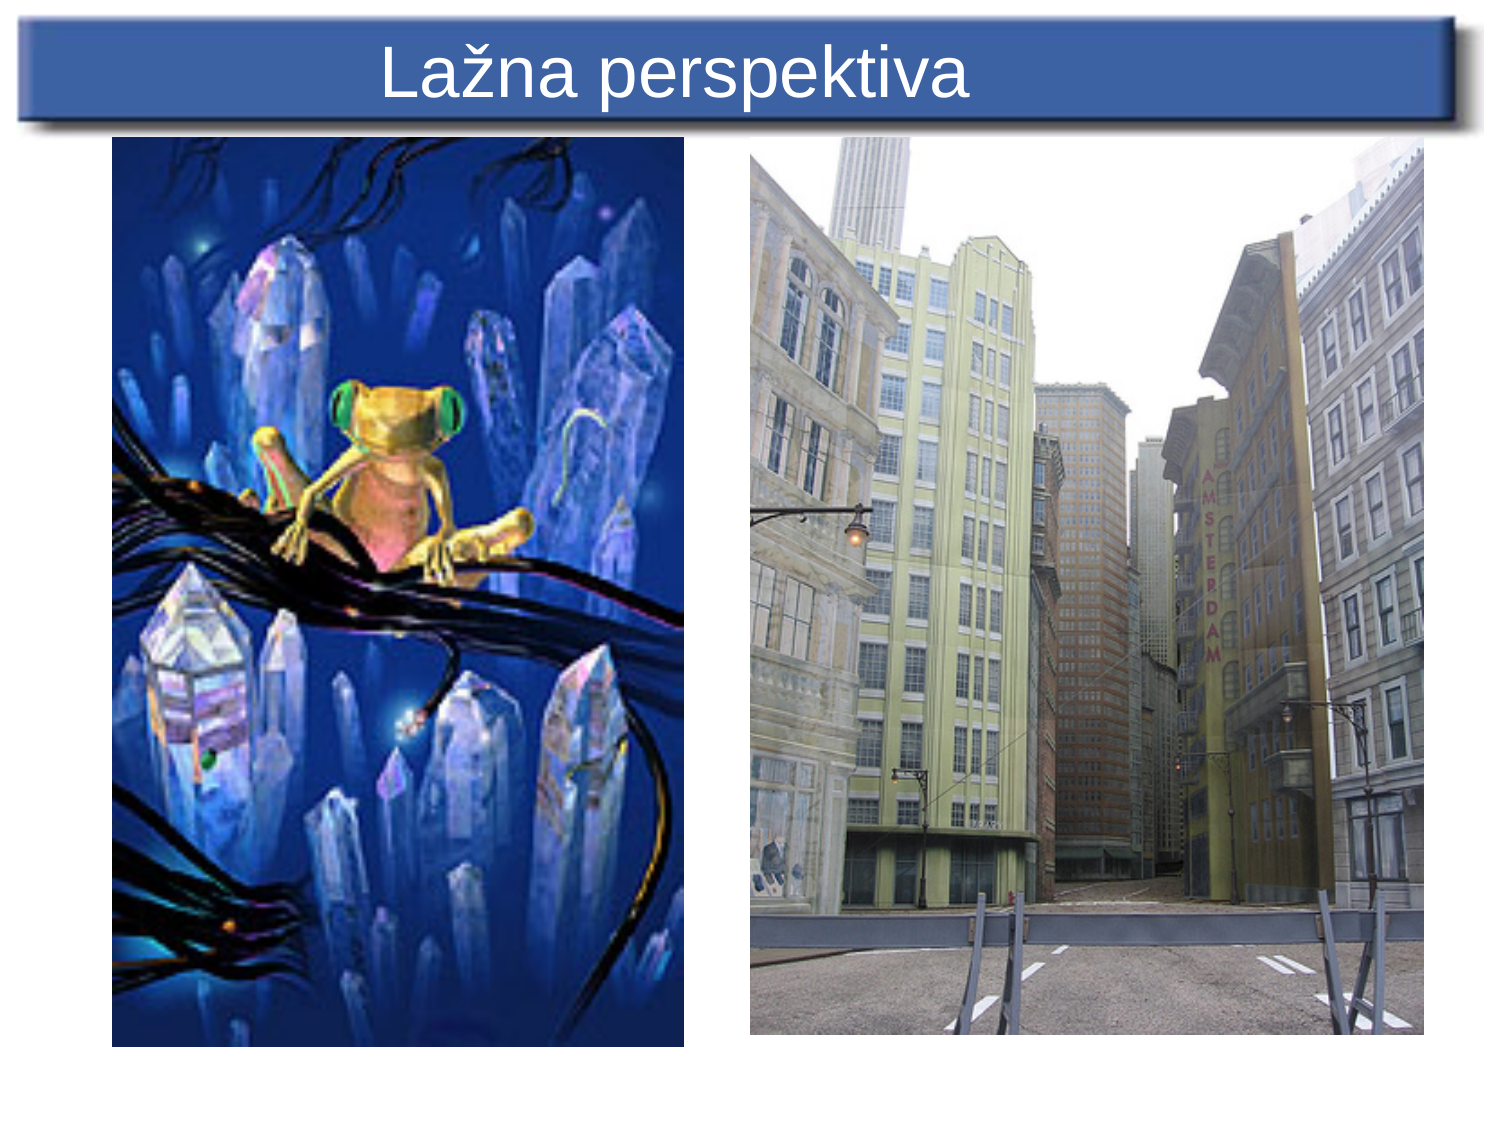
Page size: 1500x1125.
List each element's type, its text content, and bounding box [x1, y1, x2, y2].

title Lažna perspektiva [0, 0, 1351, 138]
picture [16, 13, 1484, 1047]
